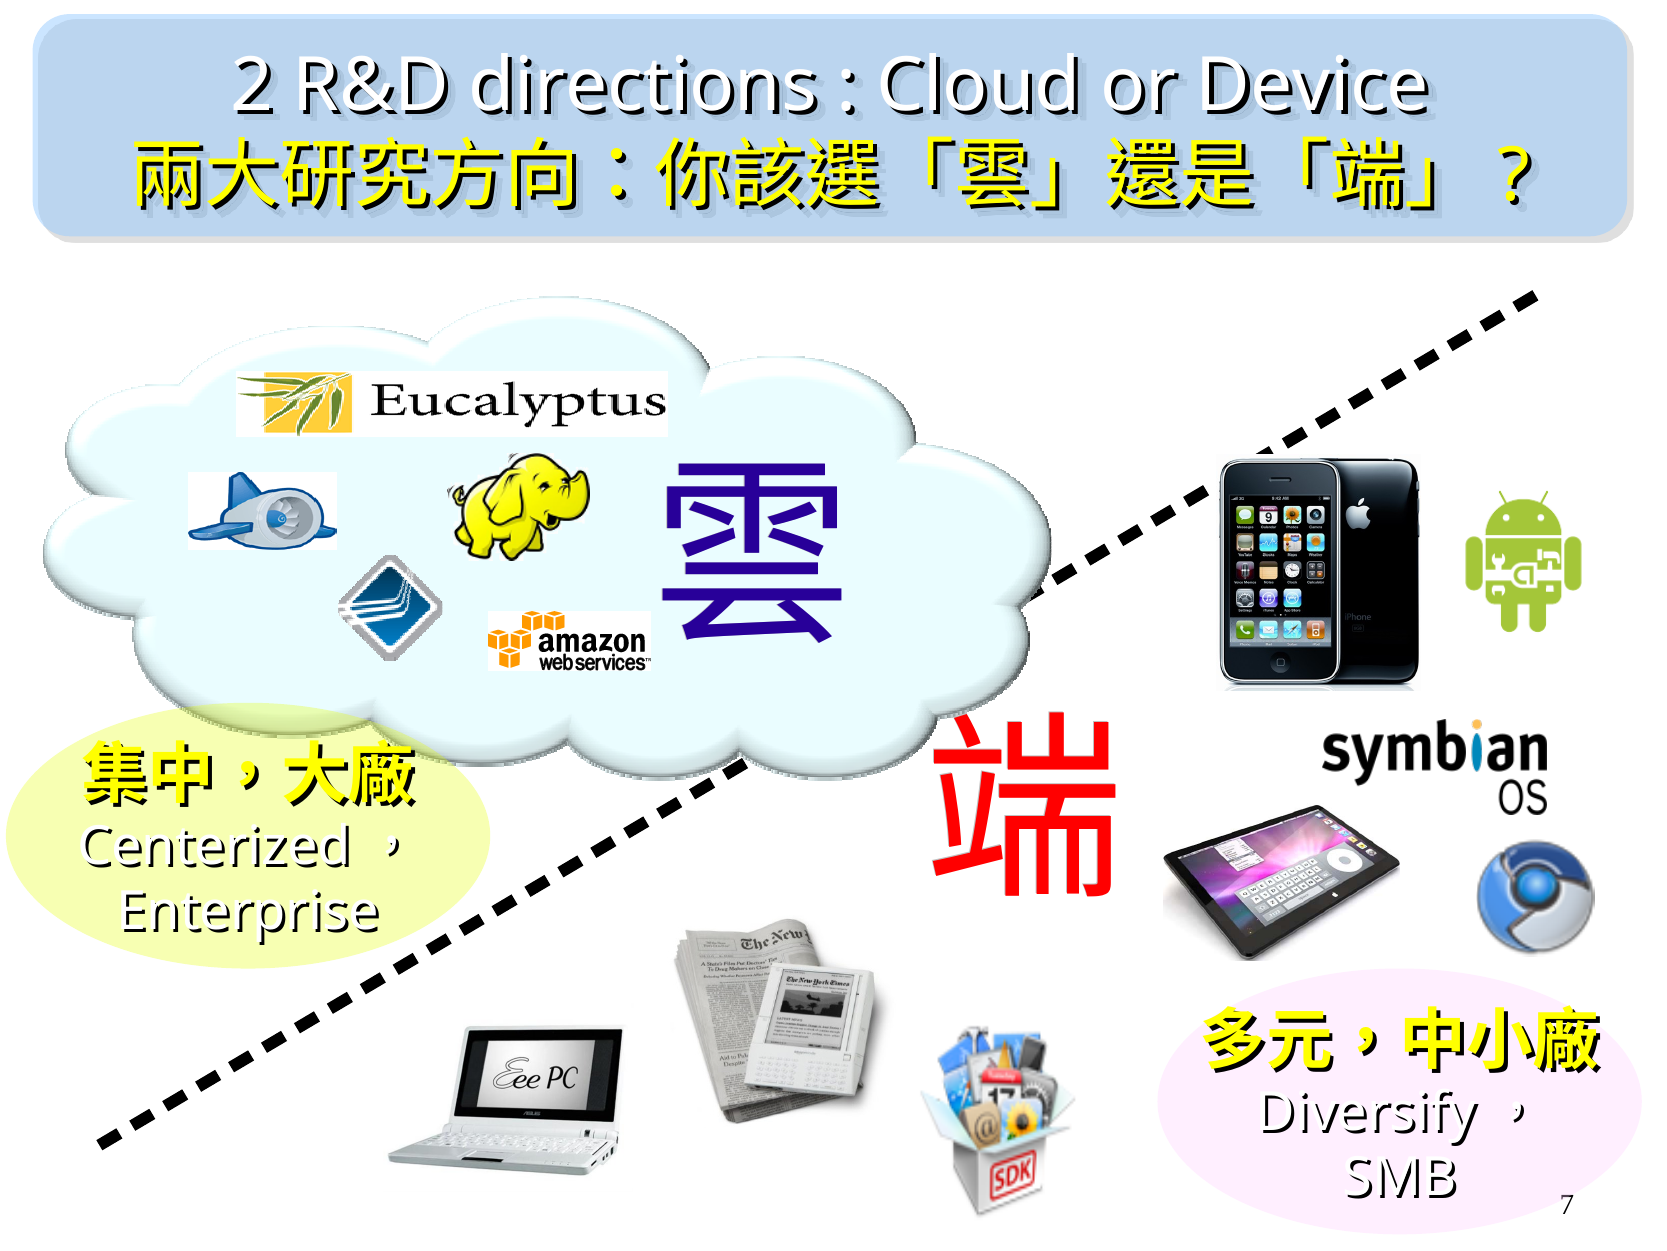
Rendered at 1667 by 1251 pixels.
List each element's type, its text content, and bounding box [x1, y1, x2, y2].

text_box 多元，中小廠 Diversify， SMB [1157, 968, 1642, 1235]
picture [383, 1003, 634, 1192]
picture [1476, 838, 1595, 957]
picture [41, 295, 1052, 781]
text_box 雲 [637, 419, 875, 675]
text_box 2 R&D directions : Cloud or Device 兩大研究方向：你該選「雲」還是「端」? [32, 14, 1628, 237]
text_box 端 [909, 673, 1146, 929]
picture [1216, 454, 1642, 691]
picture [1163, 719, 1547, 961]
text_box 集中，大廠 Centerized， Enterprise [5, 702, 491, 969]
picture [656, 915, 1093, 1223]
